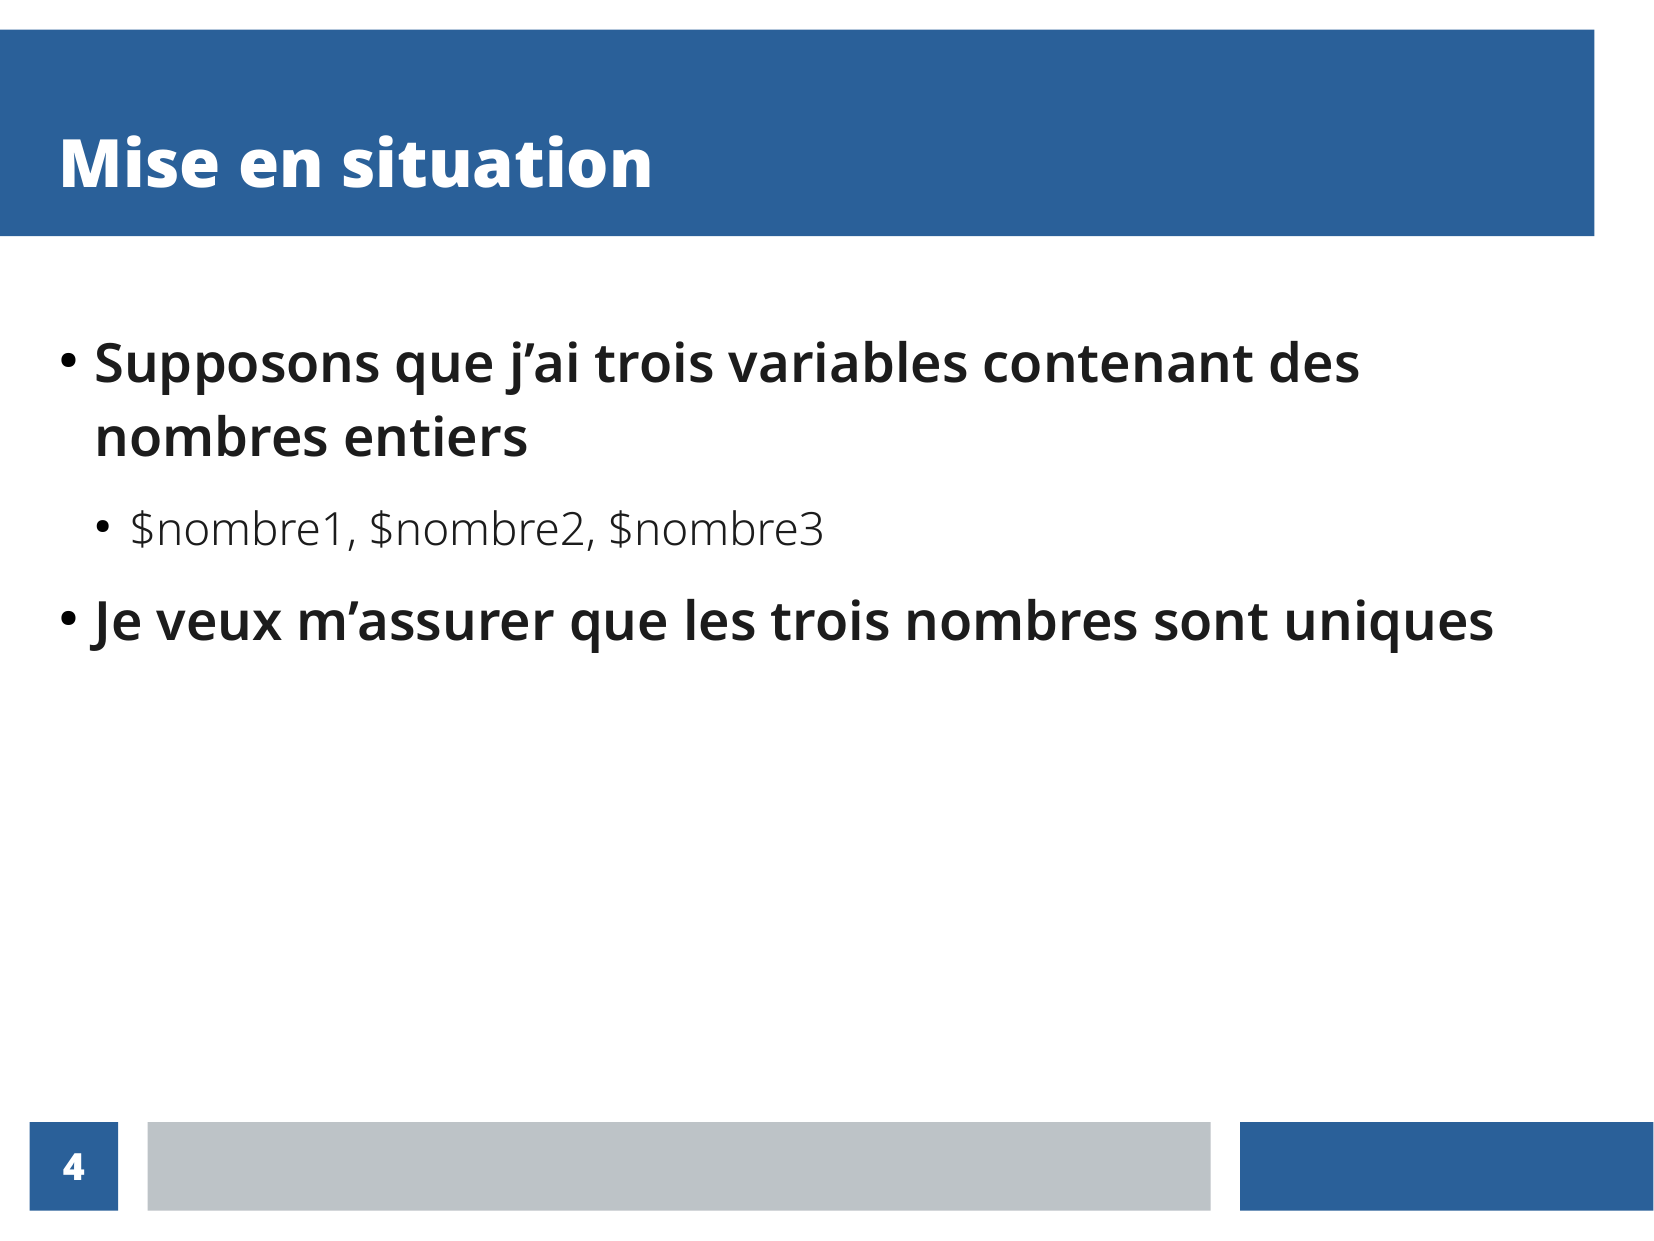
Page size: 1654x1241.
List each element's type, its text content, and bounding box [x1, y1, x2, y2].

title Mise en situation [59, 59, 1595, 207]
list Supposons que j’ai trois variables contenant des nombres entiers $nombre1, $nombre2, $nombre3 Je veux m’assurer que les trois nombres sont uniques [59, 324, 1565, 1093]
